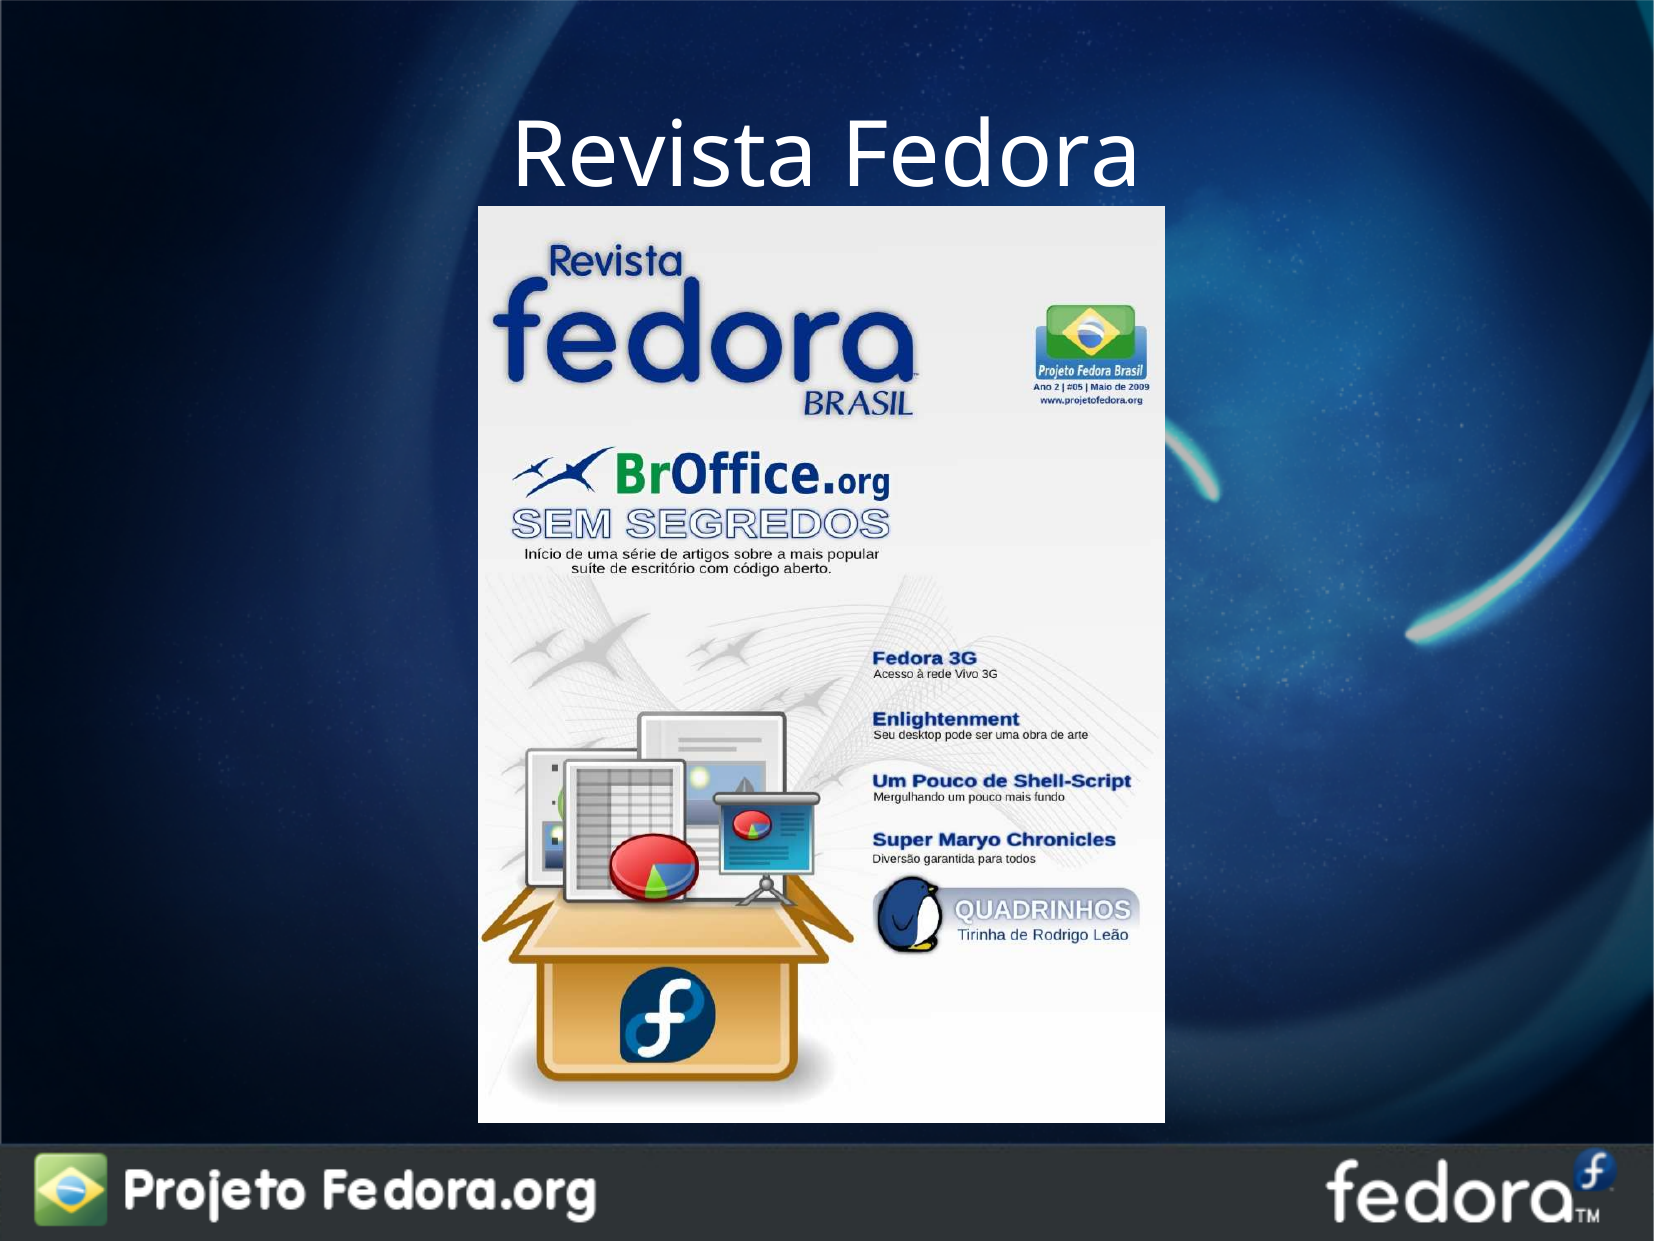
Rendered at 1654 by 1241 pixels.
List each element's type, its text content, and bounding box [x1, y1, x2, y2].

title Revista Fedora [82, 49, 1571, 257]
picture [0, 0, 1654, 1241]
